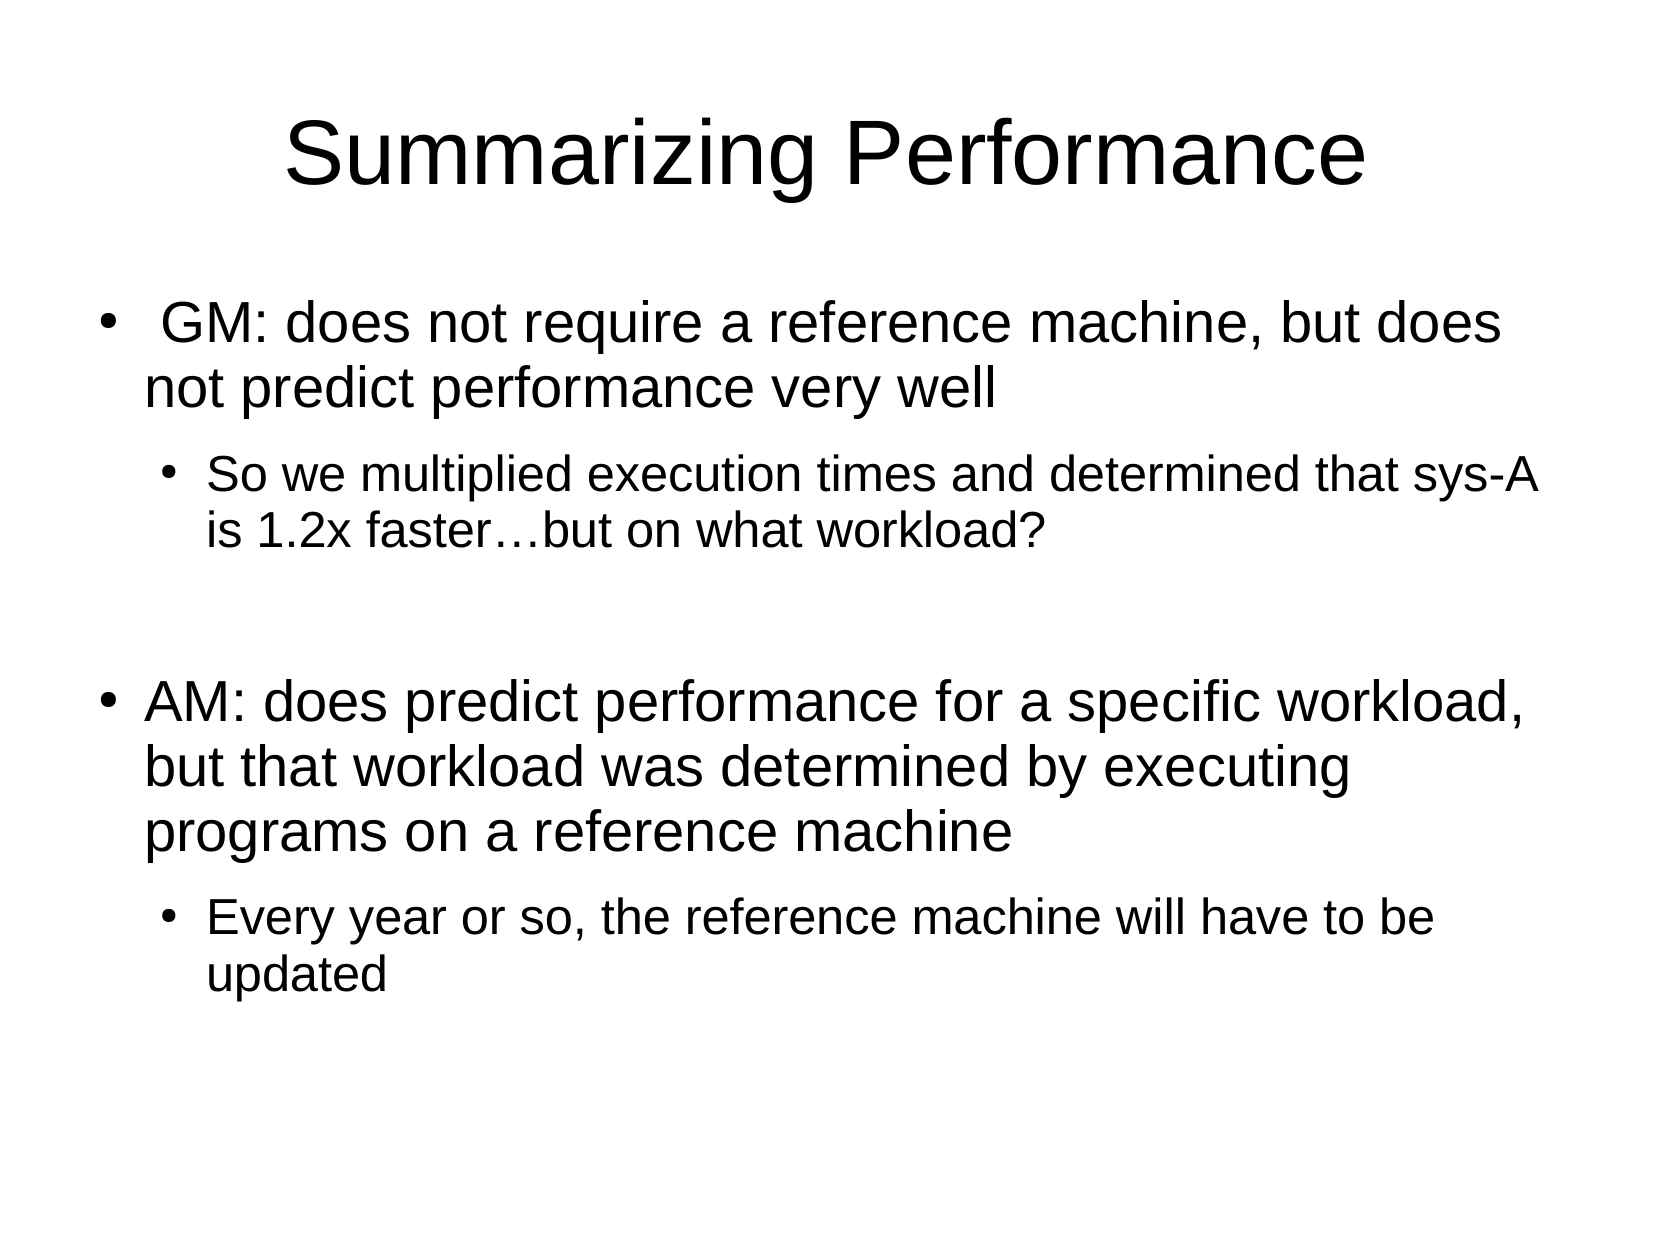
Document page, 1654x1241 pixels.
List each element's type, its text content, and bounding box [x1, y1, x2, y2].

title Summarizing Performance [82, 101, 1571, 205]
list GM: does not require a reference machine, but does not predict performance very well So we multiplied execution times and determined that sys-A is 1.2x faster…but on what workload? AM: does predict performance for a specific workload, but that workload was determined by executing programs on a reference machine Every year or so, the reference machine will have to be updated [82, 290, 1571, 1010]
